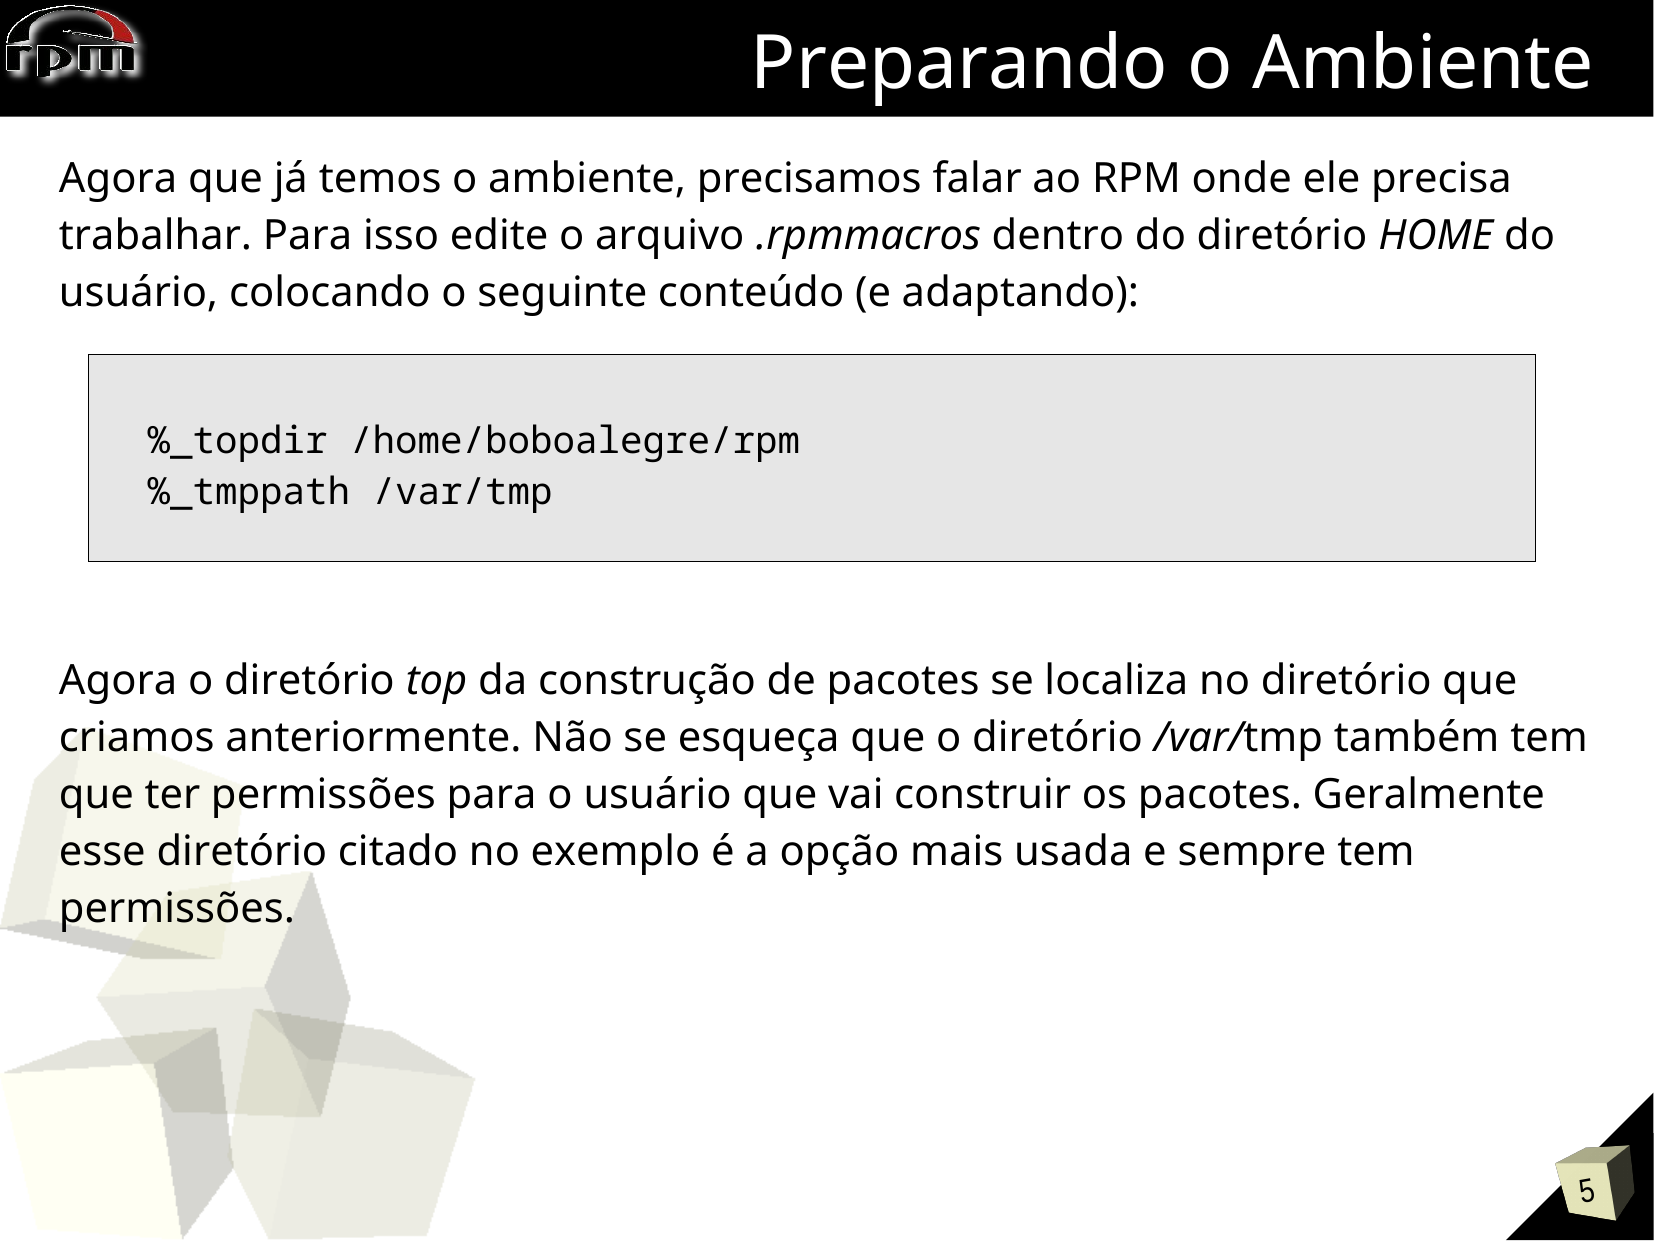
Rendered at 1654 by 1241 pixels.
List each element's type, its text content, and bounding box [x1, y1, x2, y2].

title Preparando o Ambiente [118, 0, 1595, 119]
picture [162, 852, 174, 862]
picture [0, 0, 118, 89]
picture [0, 726, 477, 1241]
picture [254, 852, 267, 862]
text_box [88, 354, 1536, 562]
text_box Agora o diretório top da construção de pacotes se localiza no diretório que criamos anteriormente. Não se esqueça que o diretório /var/tmp também tem que ter permissões para o usuário que vai construir os pacotes. Geralmente esse diretório citado no exemplo é a opção mais usada e sempre tem permissões. [59, 649, 1595, 852]
picture [389, 854, 399, 862]
text_box %_topdir /home/boboalegre/rpm %_tmppath /var/tmp [147, 413, 1477, 499]
picture [307, 852, 320, 862]
picture [413, 852, 425, 862]
text_box Agora que já temos o ambiente, precisamos falar ao RPM onde ele precisa trabalhar. Para isso edite o arquivo .rpmmacros dentro do diretório HOME do usuário, colocando o seguinte conteúdo (e adaptando): [59, 147, 1565, 300]
picture [438, 852, 451, 862]
